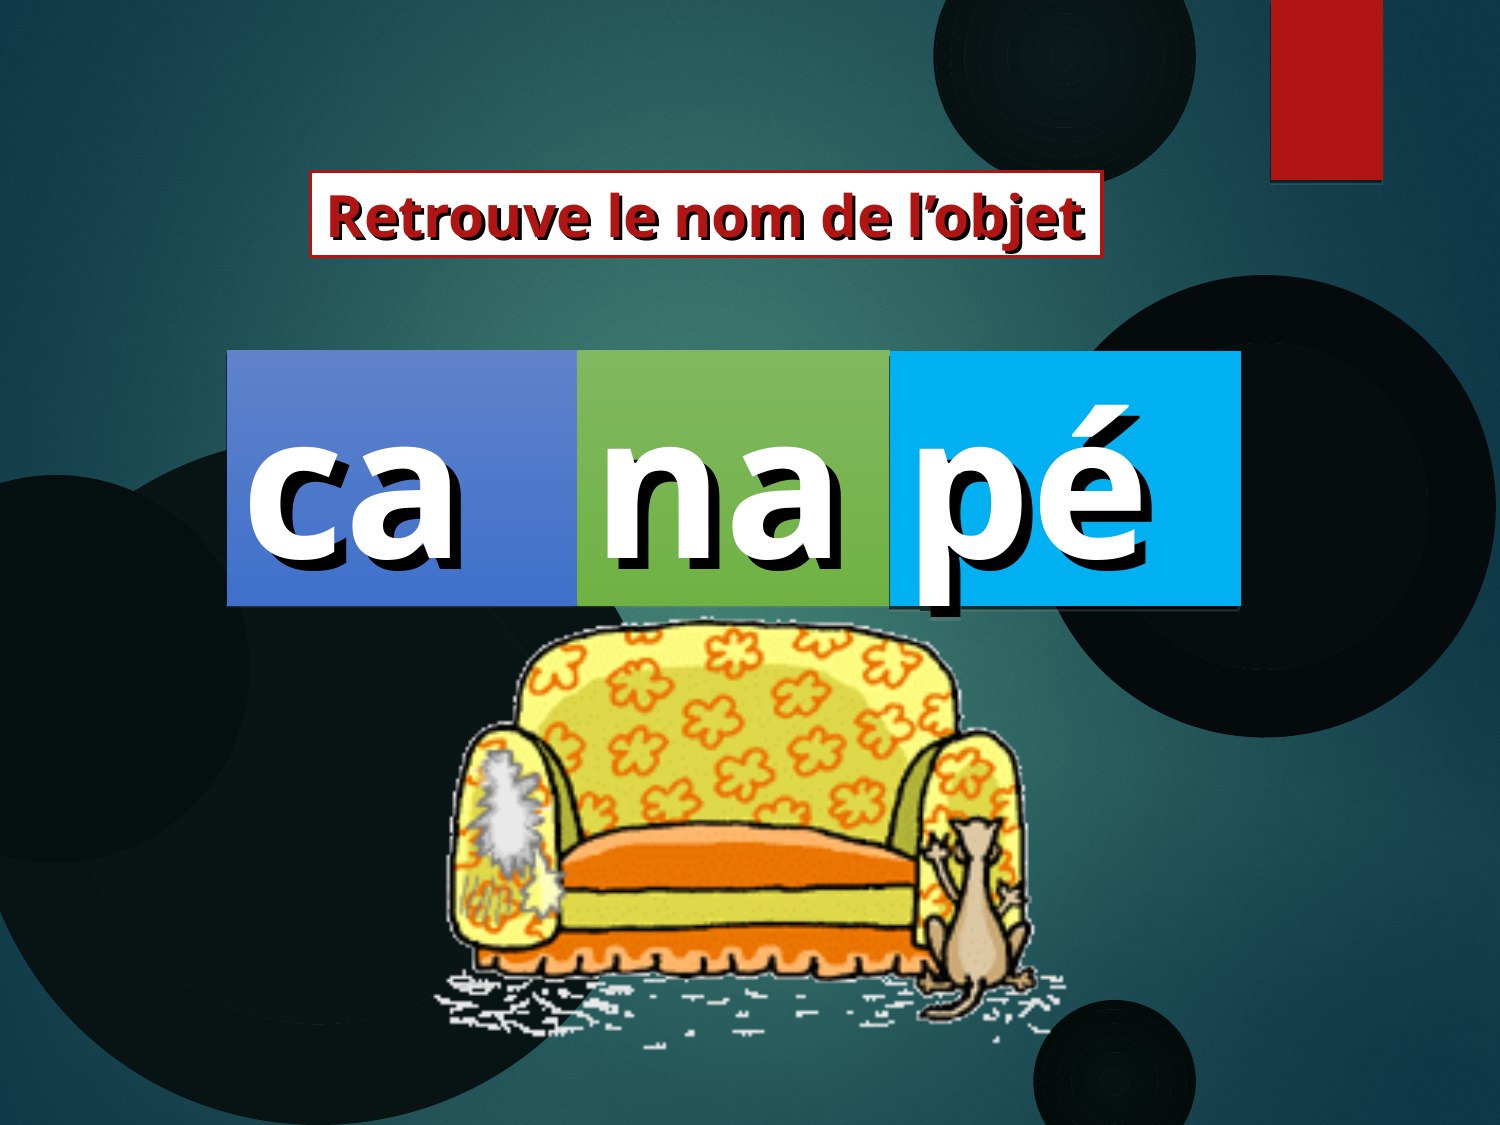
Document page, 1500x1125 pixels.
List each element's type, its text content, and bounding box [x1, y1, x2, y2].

text_box pé [960, 482, 991, 536]
text_box Retrouve le nom de l’objet [311, 172, 1102, 257]
text_box ca [227, 351, 578, 606]
text_box na [578, 351, 890, 606]
picture [432, 608, 1102, 1066]
text_box pé [890, 351, 1241, 606]
